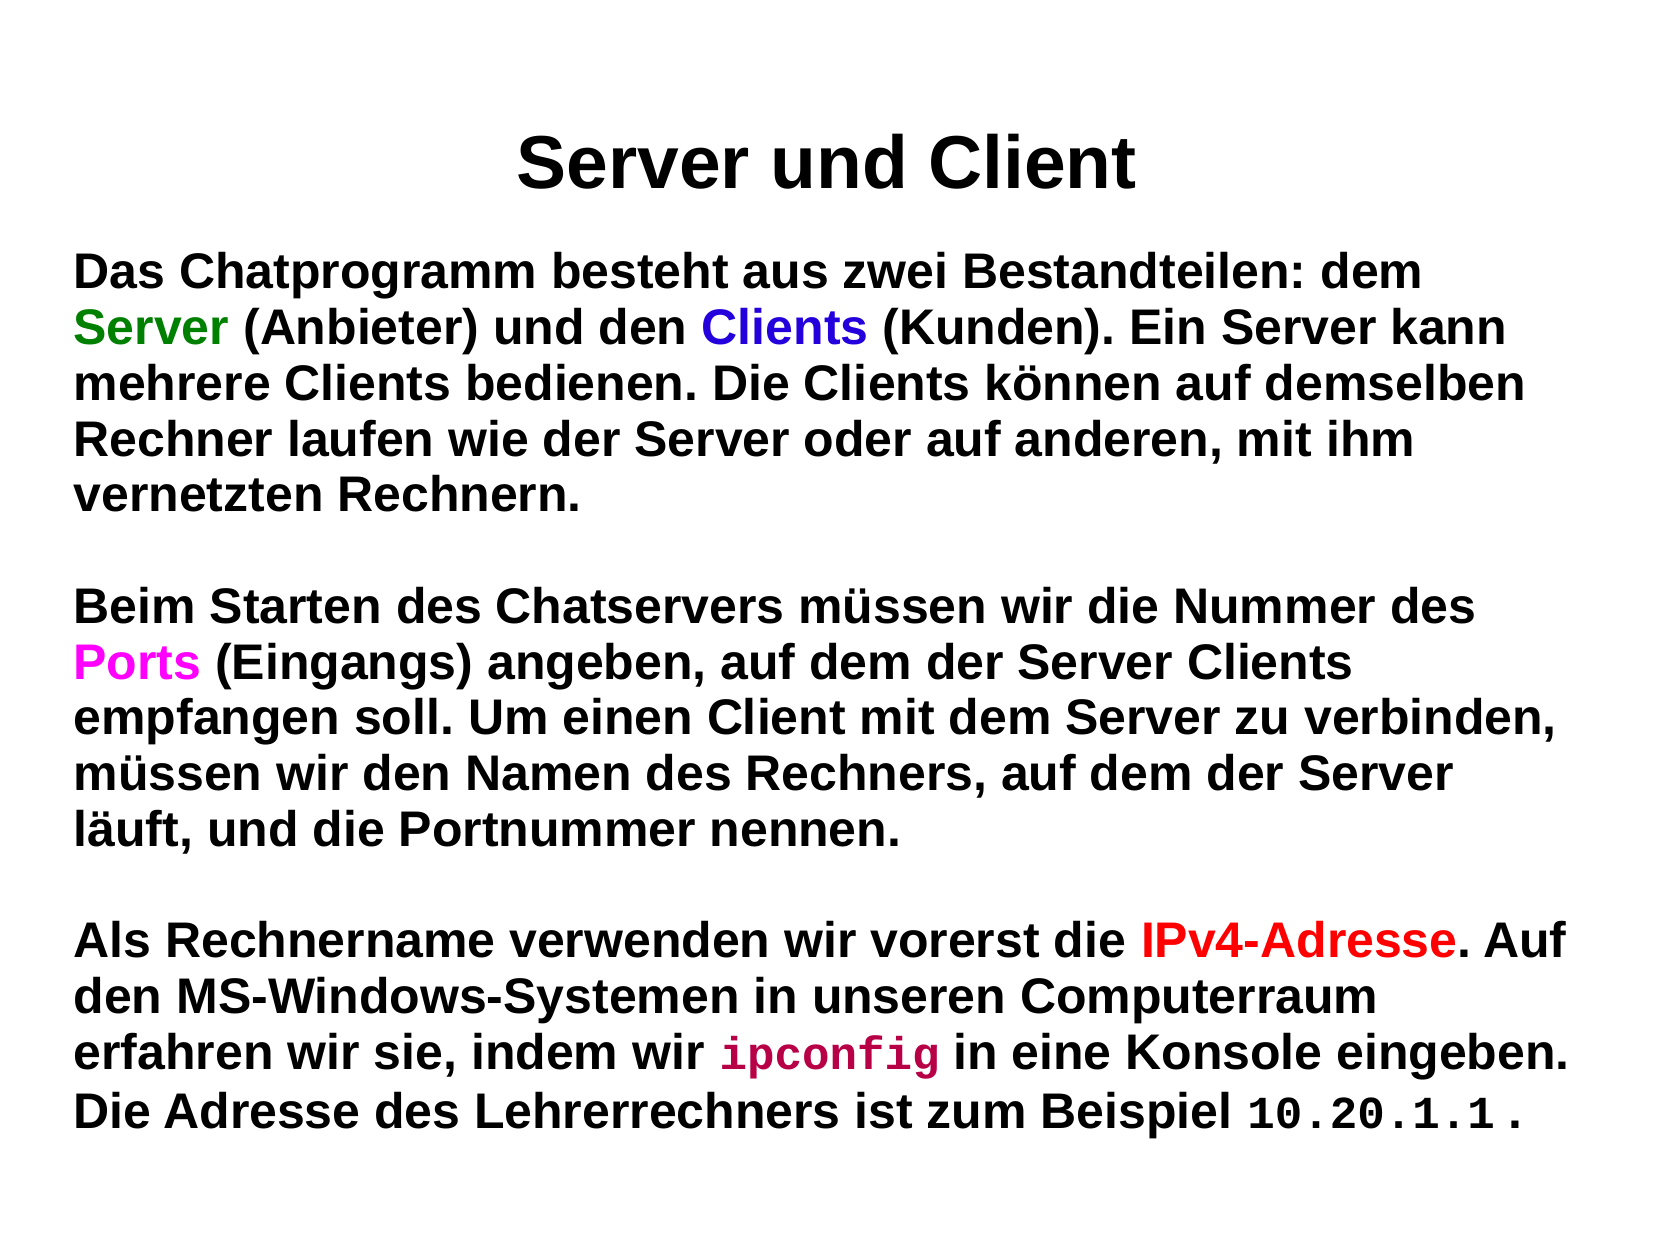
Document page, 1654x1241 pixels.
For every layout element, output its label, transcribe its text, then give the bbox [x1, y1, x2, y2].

title Server und Client [88, 78, 1565, 236]
text_box Das Chatprogramm besteht aus zwei Bestandteilen: dem Server (Anbieter) und den Clients (Kunden). Ein Server kann mehrere Clients bedienen. Die Clients können auf demselben Rechner laufen wie der Server oder auf anderen, mit ihm vernetzten Rechnern. Beim Starten des Chatservers müssen wir die Nummer des Ports (Eingangs) angeben, auf dem der Server Clients empfangen soll. Um einen Client mit dem Server zu verbinden, müssen wir den Namen des Rechners, auf dem der Server läuft, und die Portnummer nennen. Als Rechnername verwenden wir vorerst die IPv4-Adresse. Auf den MS-Windows-Systemen in unseren Computerraum erfahren wir sie, indem wir ipconfig in eine Konsole eingeben. Die Adresse des Lehrerrechners ist zum Beispiel 10.20.1.1 . [59, 236, 1595, 1198]
